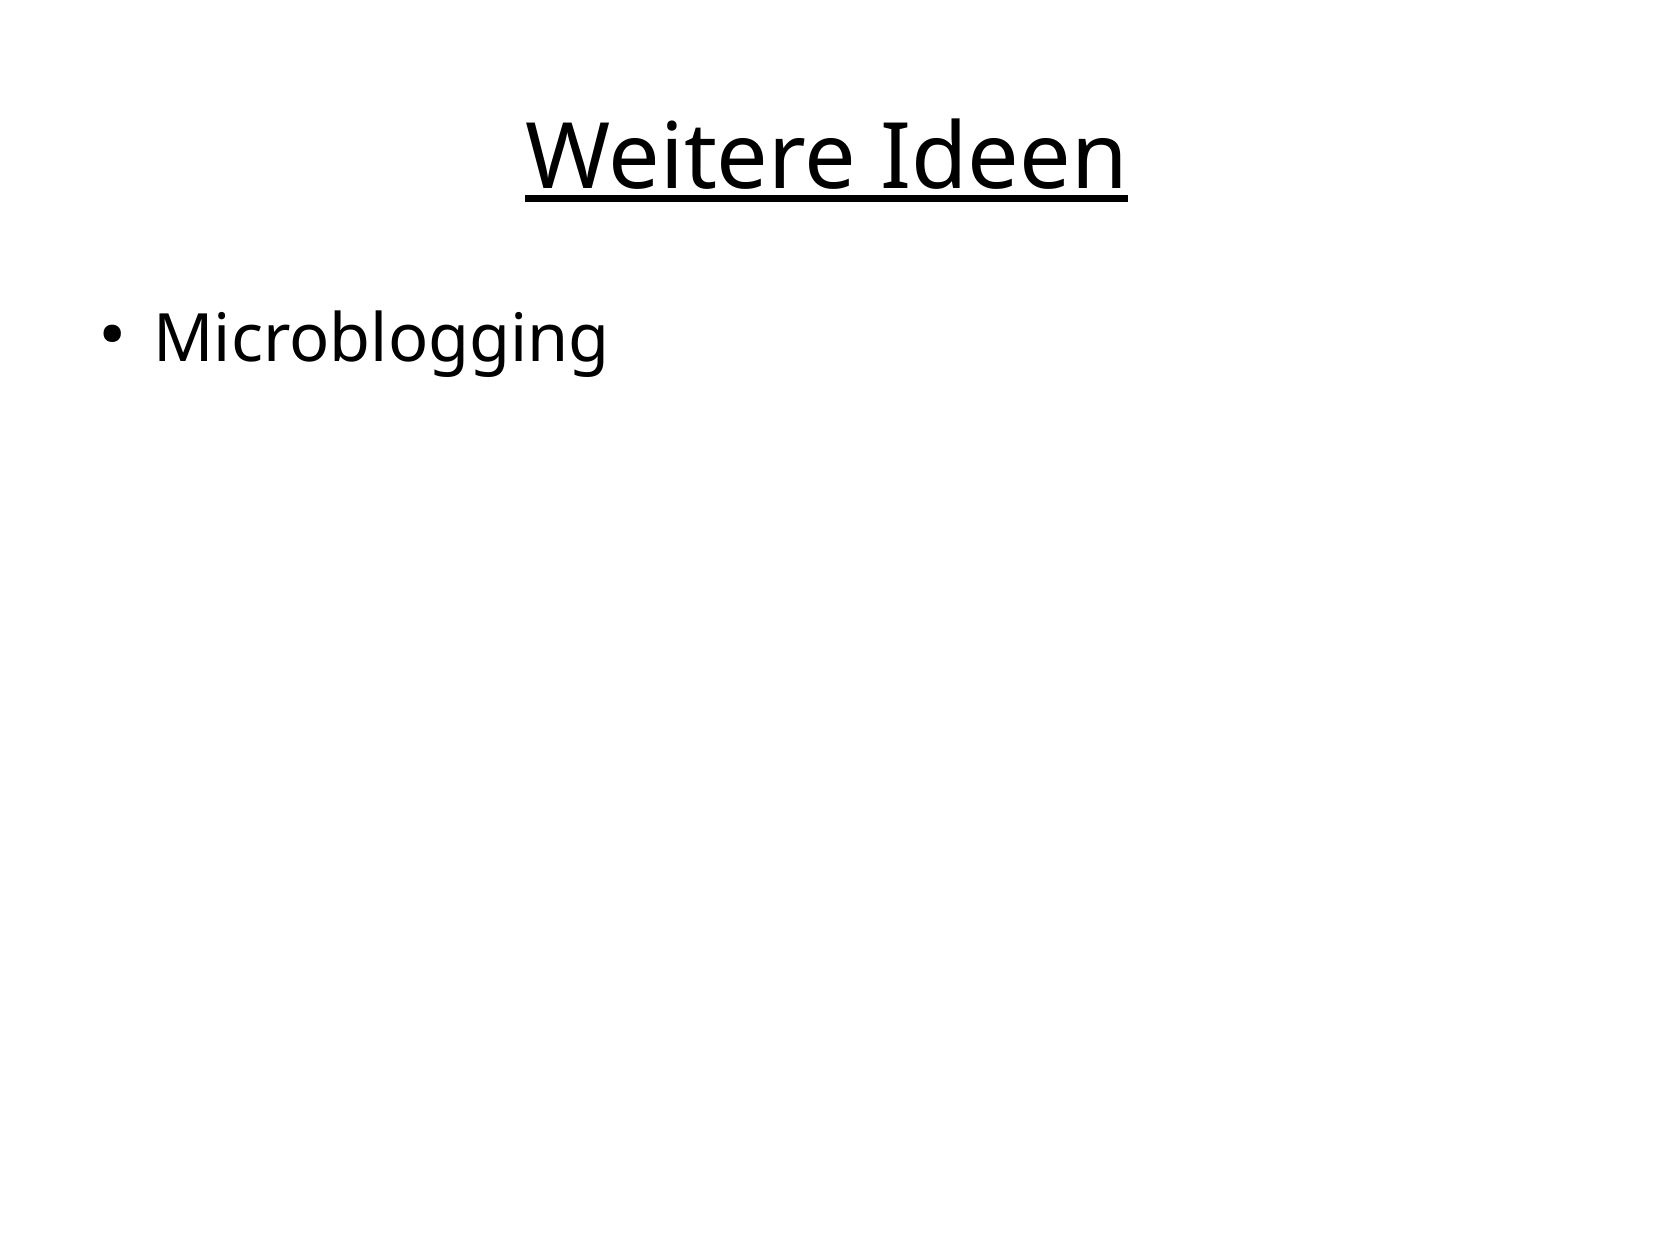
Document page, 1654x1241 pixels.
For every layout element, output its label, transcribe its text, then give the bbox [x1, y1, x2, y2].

title Weitere Ideen [82, 49, 1571, 257]
list Microblogging [82, 290, 1538, 1010]
